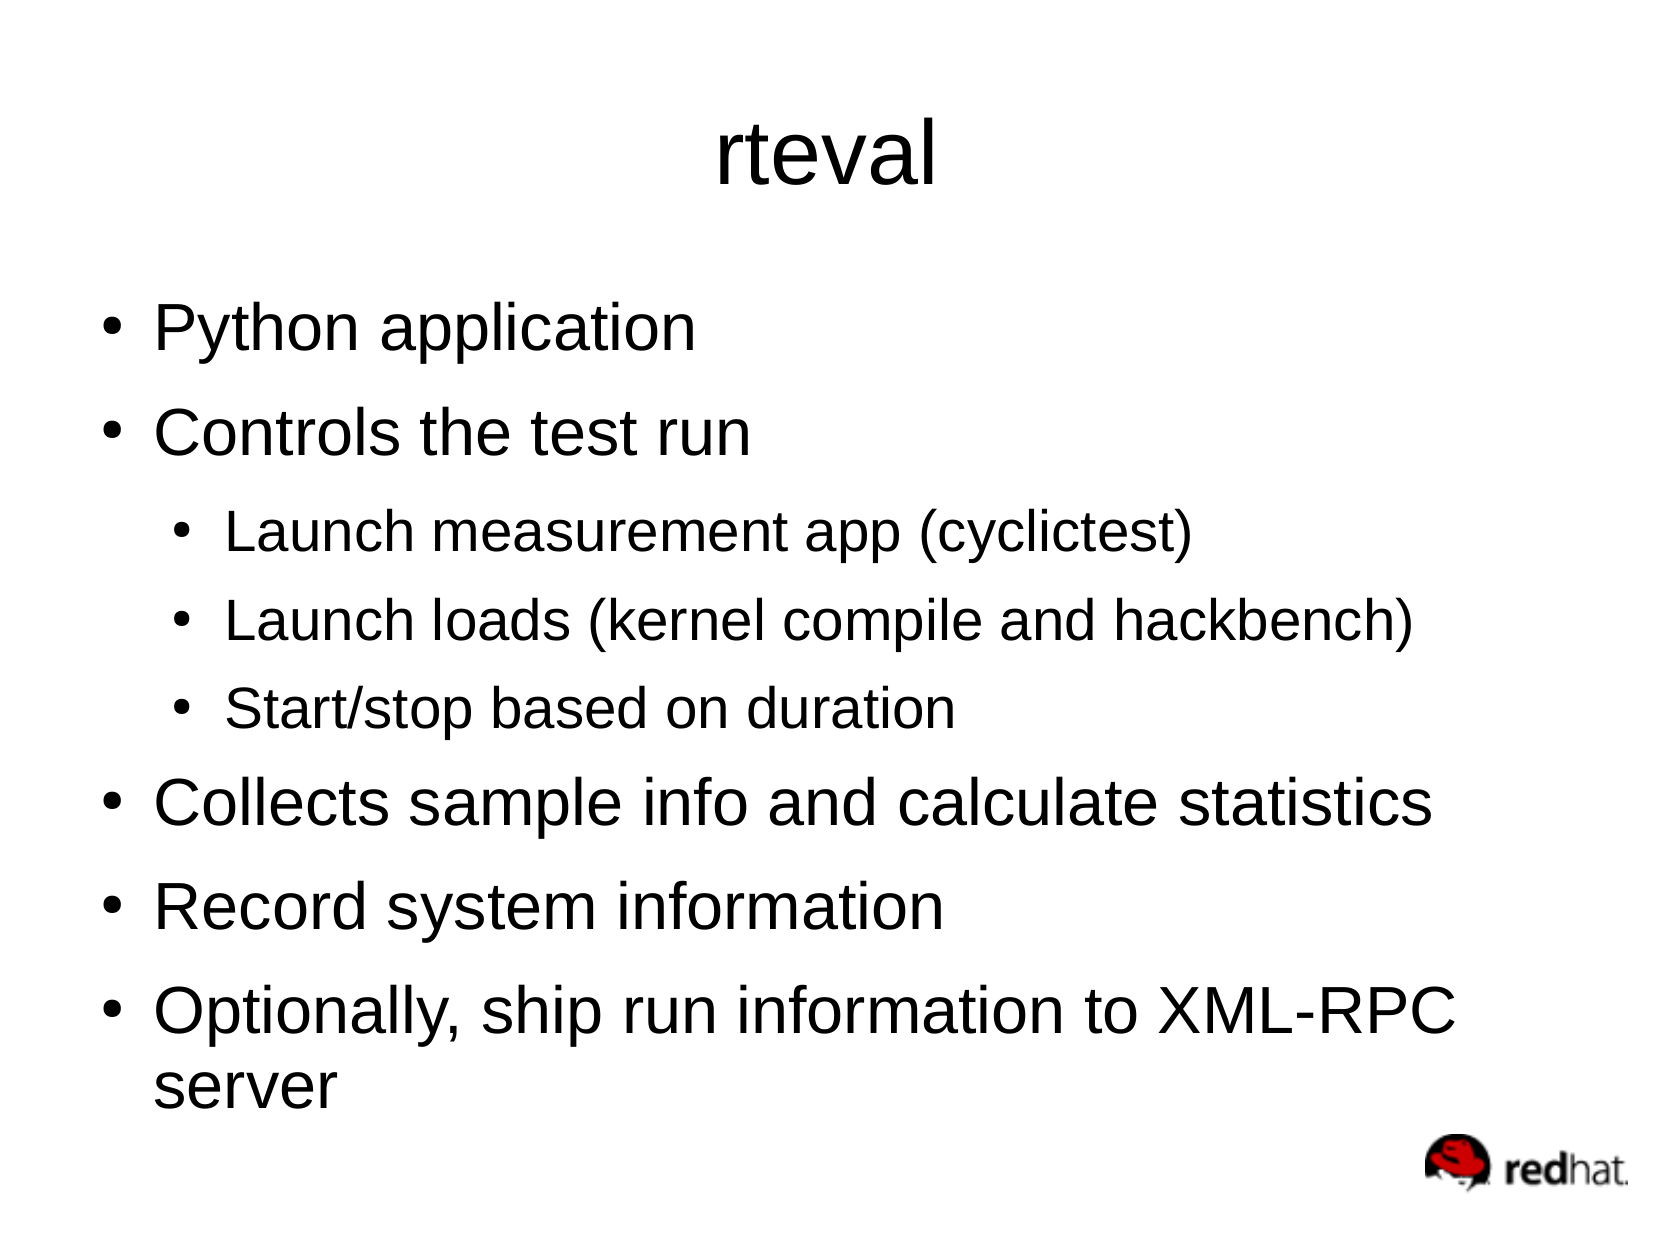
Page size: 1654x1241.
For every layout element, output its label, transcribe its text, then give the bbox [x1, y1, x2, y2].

picture [1425, 1134, 1628, 1201]
title rteval [82, 49, 1571, 257]
list Python application Controls the test run Launch measurement app (cyclictest) Launch loads (kernel compile and hackbench) Start/stop based on duration Collects sample info and calculate statistics Record system information Optionally, ship run information to XML-RPC server [82, 290, 1571, 1123]
